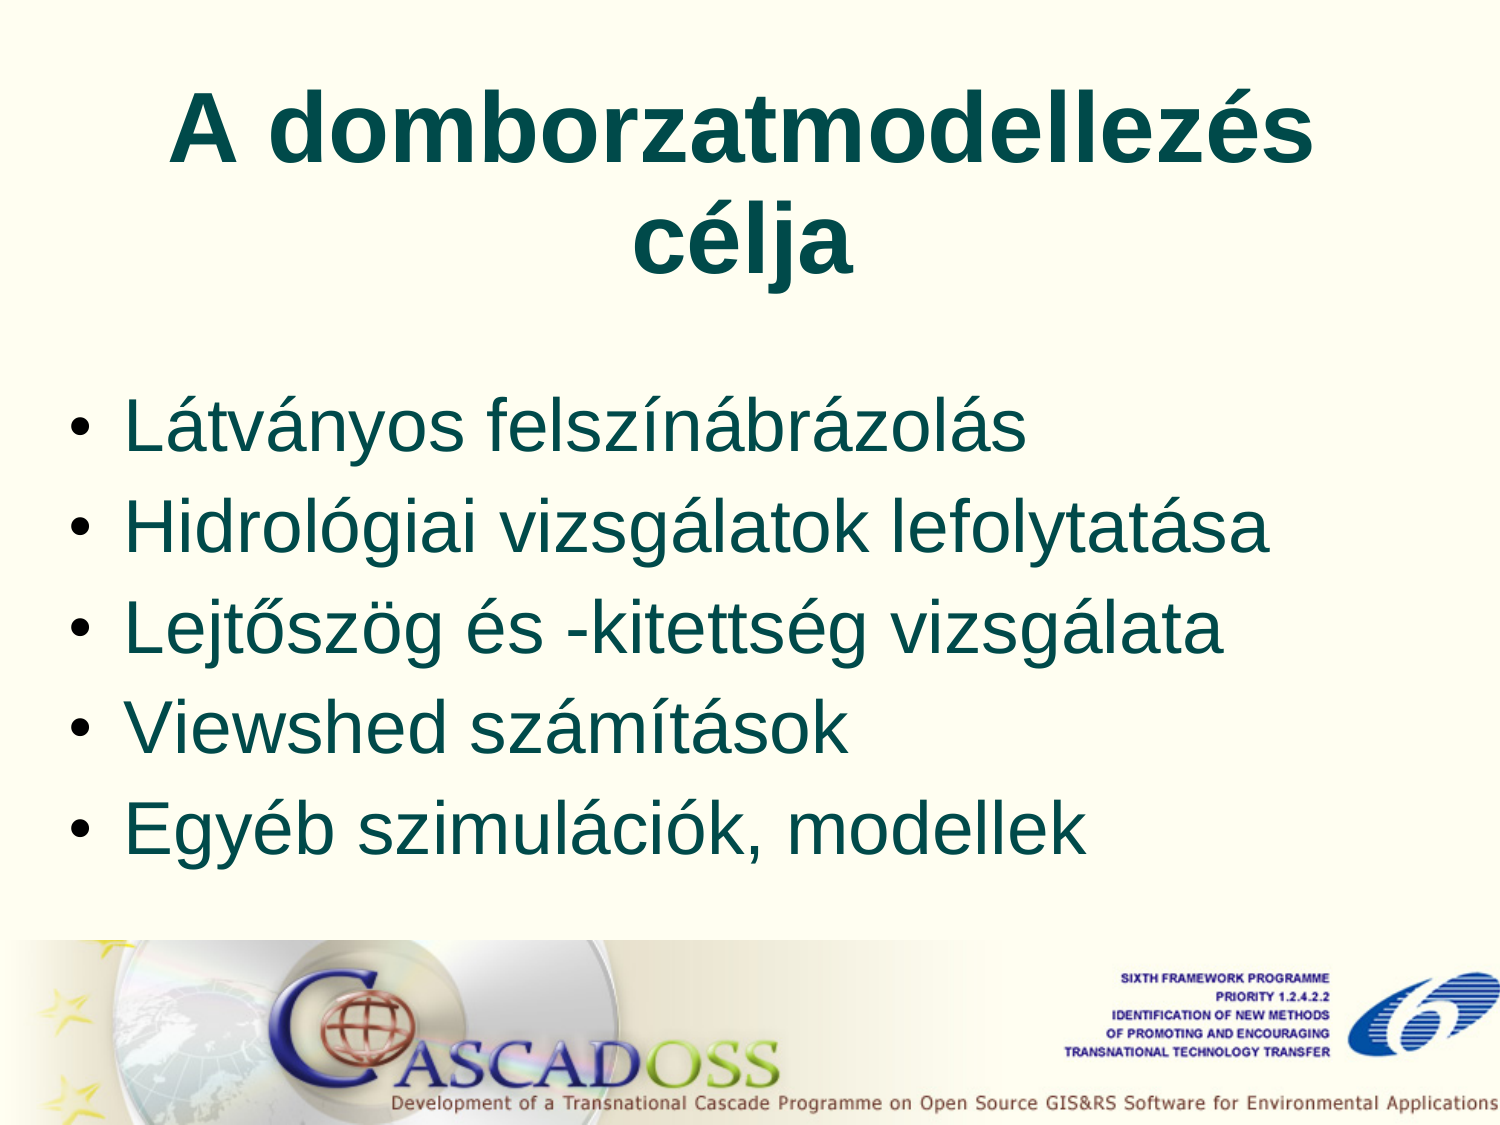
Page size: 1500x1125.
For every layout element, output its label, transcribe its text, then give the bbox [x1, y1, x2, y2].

title A domborzatmodellezés célja [67, 71, 1418, 296]
picture [0, 940, 1500, 1125]
list Látványos felszínábrázolás Hidrológiai vizsgálatok lefolytatása Lejtőszög és -kitettség vizsgálata Viewshed számítások Egyéb szimulációk, modellek [67, 383, 1418, 886]
